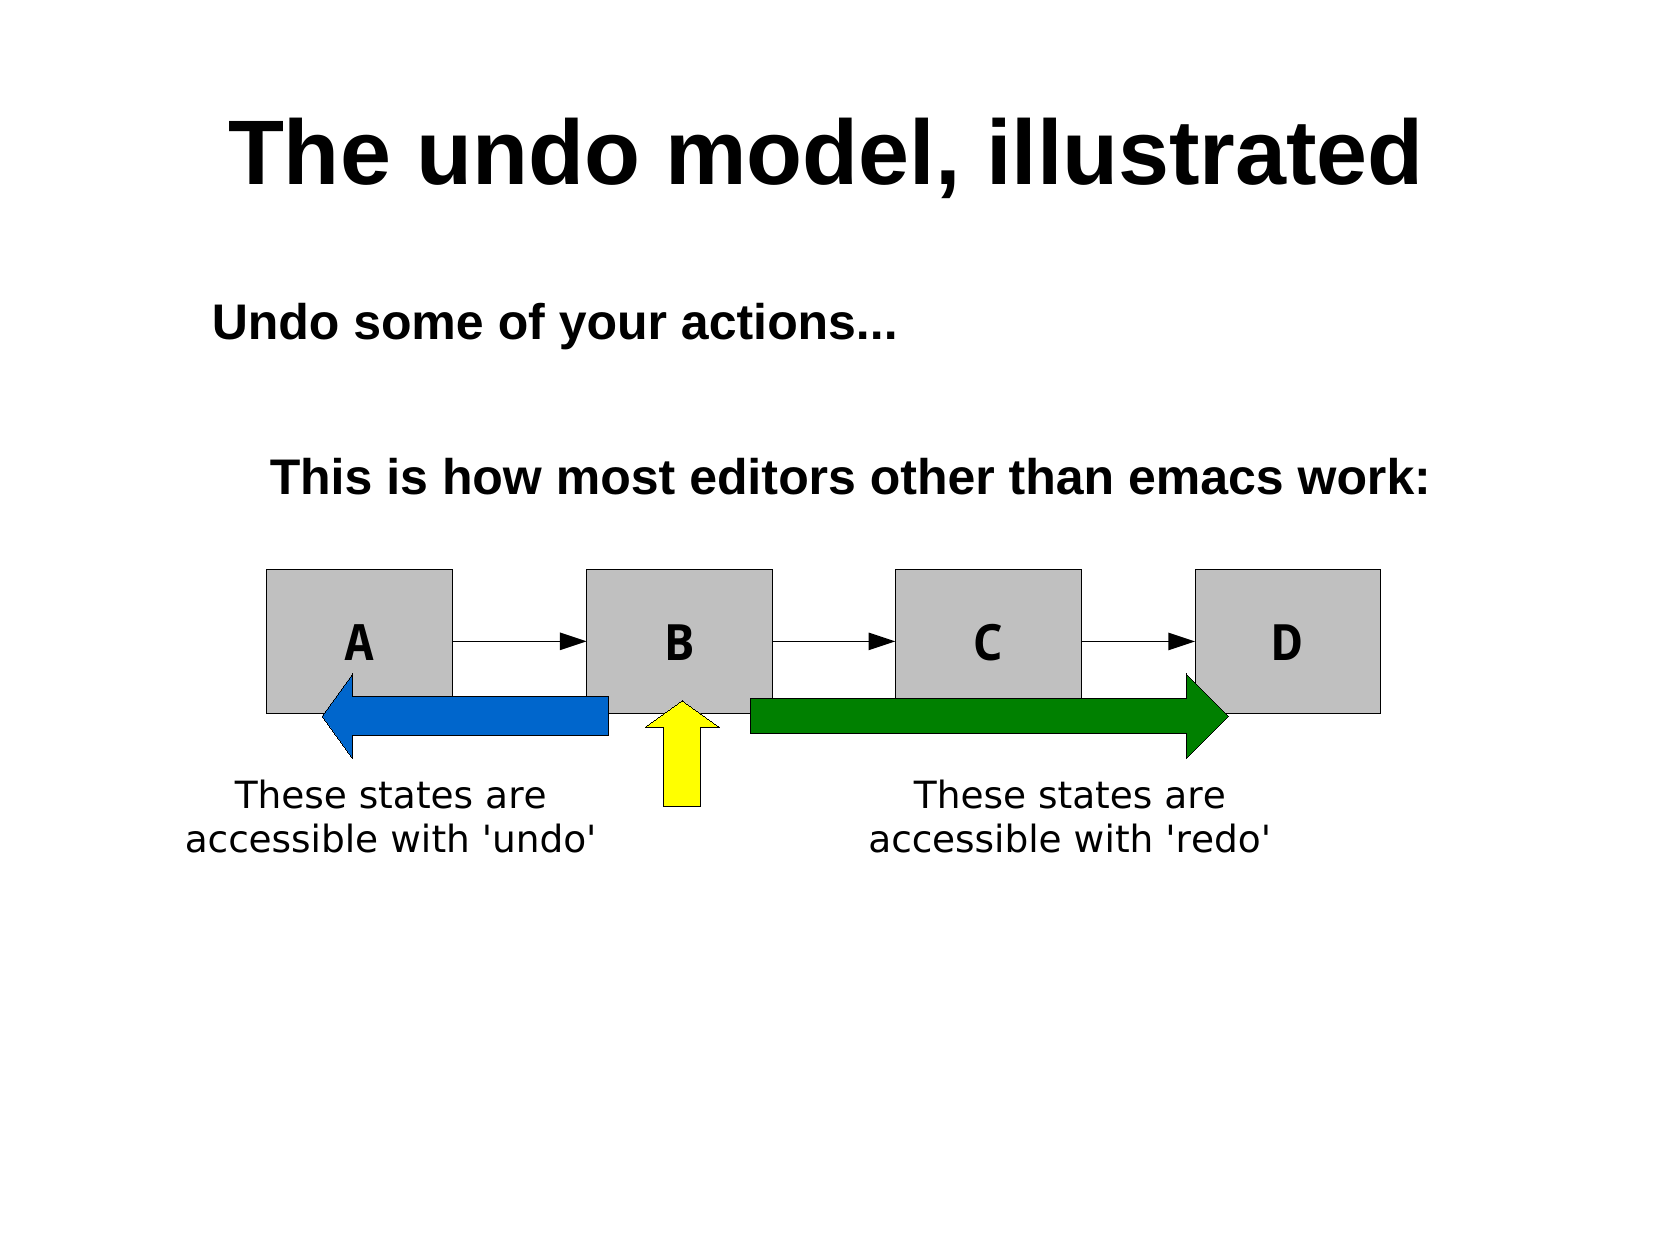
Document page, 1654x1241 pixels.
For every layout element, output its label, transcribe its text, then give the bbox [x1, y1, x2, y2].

text_box These states are accessible with 'undo' [163, 766, 618, 869]
text_box B [586, 569, 773, 714]
text_box These states are accessible with 'redo' [843, 766, 1297, 869]
text_box C [895, 569, 1082, 698]
text_box This is how most editors other than emacs work: [193, 441, 1509, 532]
text_box Undo some of your actions... [109, 286, 1001, 377]
text_box [645, 700, 720, 807]
text_box A [266, 569, 453, 714]
text_box [750, 673, 1229, 759]
title The undo model, illustrated [82, 49, 1571, 257]
text_box D [1195, 569, 1381, 714]
text_box [322, 673, 609, 759]
